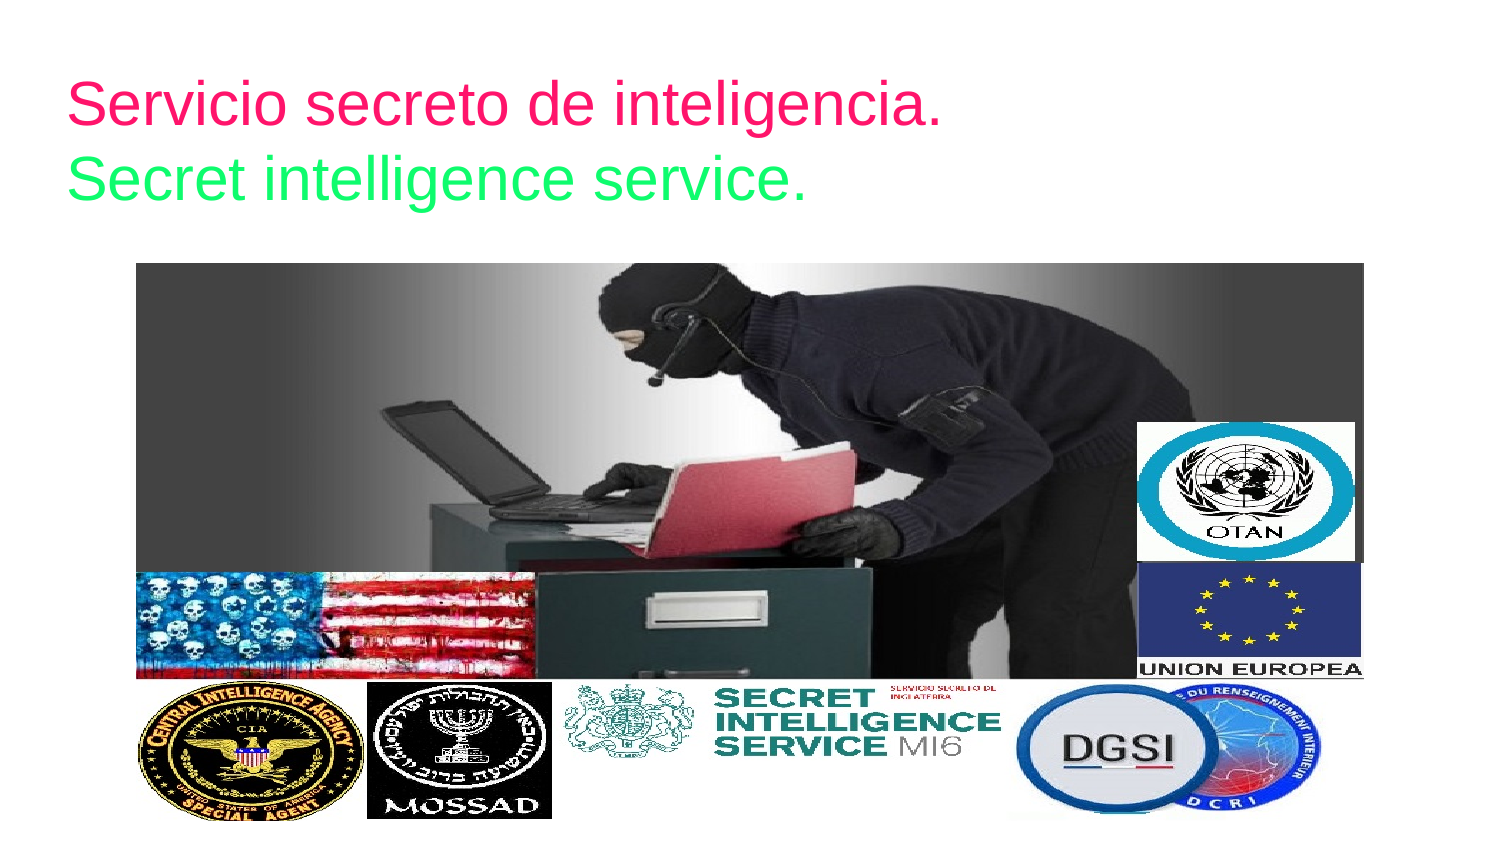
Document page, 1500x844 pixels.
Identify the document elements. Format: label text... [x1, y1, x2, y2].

title Servicio secreto de inteligencia. Secret intelligence service. [51, 48, 1449, 276]
picture [136, 263, 1364, 821]
